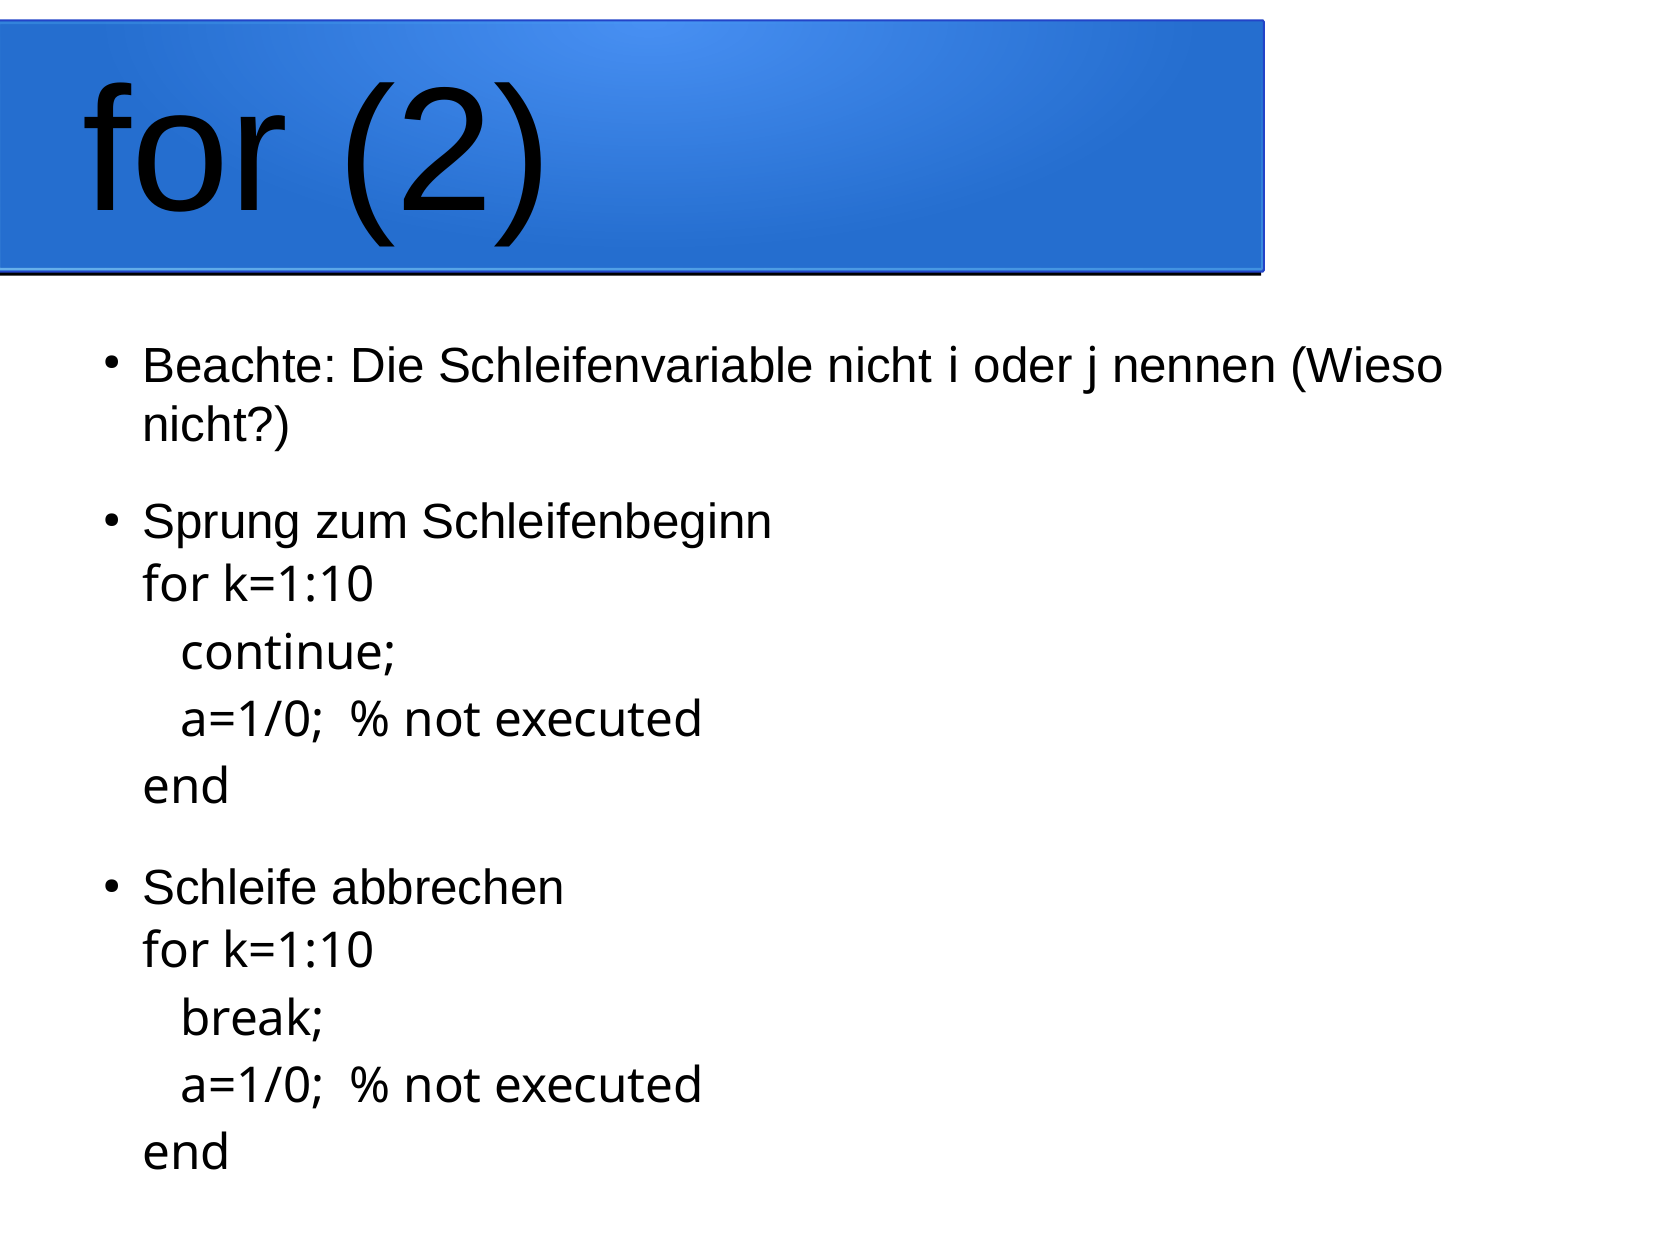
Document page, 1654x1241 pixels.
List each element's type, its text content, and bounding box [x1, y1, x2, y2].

title for (2) [82, 47, 1235, 252]
list Beachte: Die Schleifenvariable nicht i oder j nennen (Wieso nicht?) Sprung zum Schleifenbeginn for k=1:10 continue; a=1/0; % not executed end Schleife abbrechen for k=1:10 break; a=1/0; % not executed end [90, 330, 1579, 1185]
